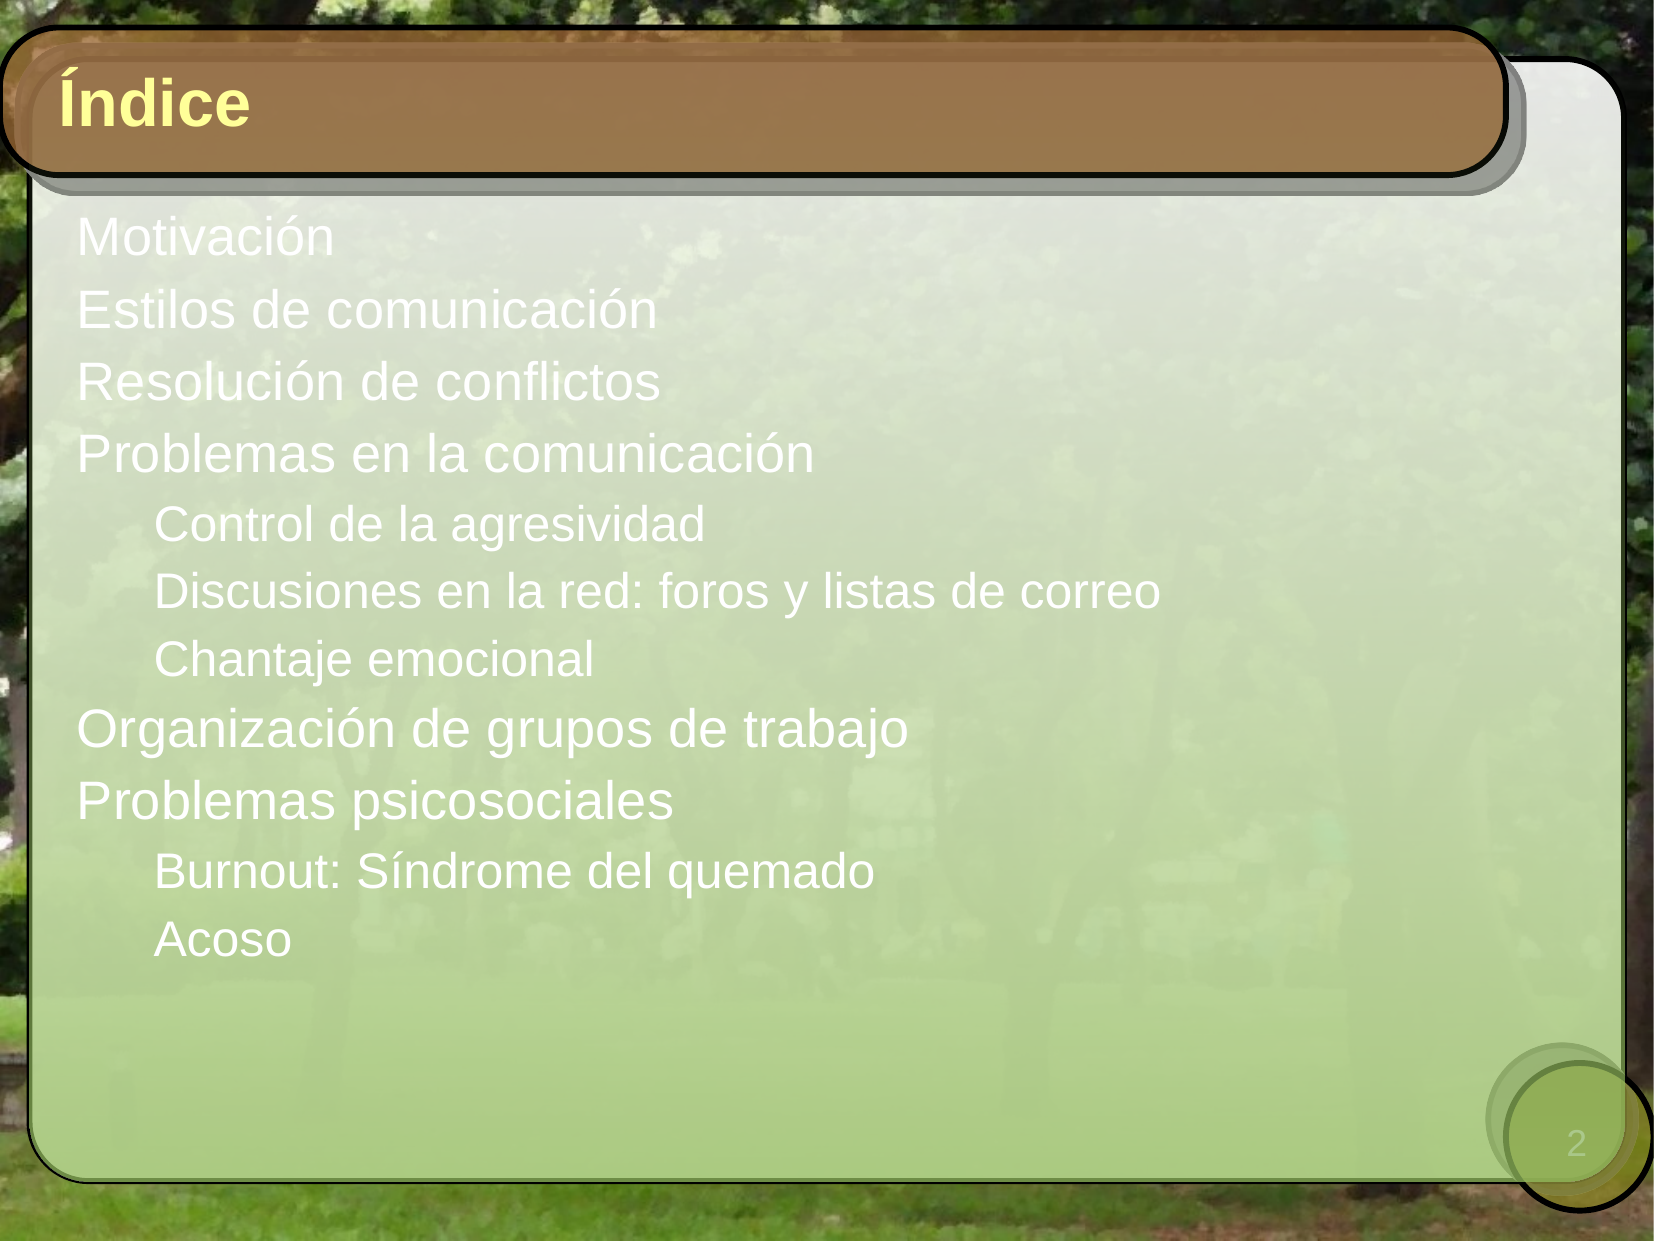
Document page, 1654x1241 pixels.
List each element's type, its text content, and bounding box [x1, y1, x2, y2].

picture [0, 0, 1654, 1114]
picture [0, 138, 1654, 1241]
list Motivación Estilos de comunicación Resolución de conflictos Problemas en la comunicación Control de la agresividad Discusiones en la red: foros y listas de correo Chantaje emocional Organización de grupos de trabajo Problemas psicosociales Burnout: Síndrome del quemado Acoso [59, 206, 1595, 1152]
text_box [29, 59, 1625, 1182]
title Índice [59, 29, 1447, 178]
